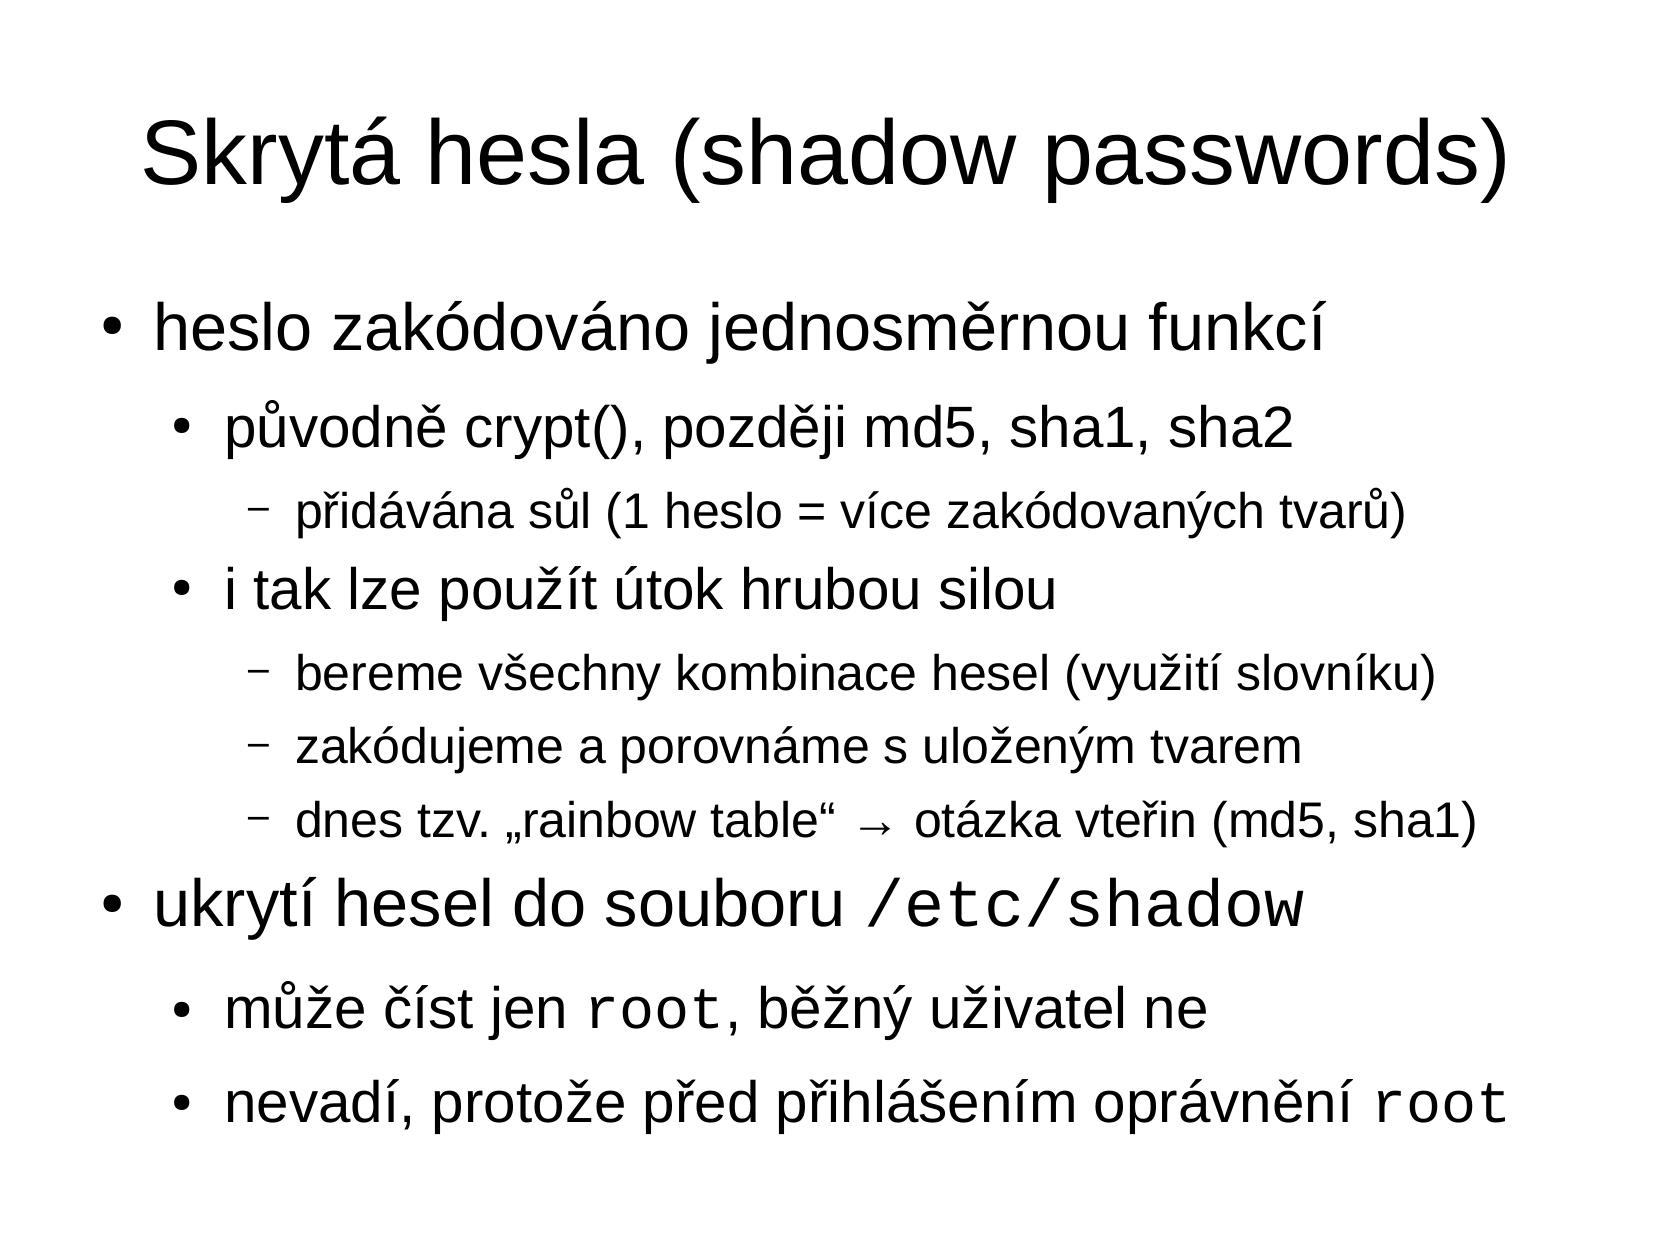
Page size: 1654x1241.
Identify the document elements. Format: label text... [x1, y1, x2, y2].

title Skrytá hesla (shadow passwords) [82, 56, 1571, 250]
list heslo zakódováno jednosměrnou funkcí původně crypt(), později md5, sha1, sha2 přidávána sůl (1 heslo = více zakódovaných tvarů) i tak lze použít útok hrubou silou bereme všechny kombinace hesel (využití slovníku) zakódujeme a porovnáme s uloženým tvarem dnes tzv. „rainbow table“ → otázka vteřin (md5, sha1) ukrytí hesel do souboru /etc/shadow může číst jen root, běžný uživatel ne nevadí, protože před přihlášením oprávnění root [82, 290, 1571, 1136]
